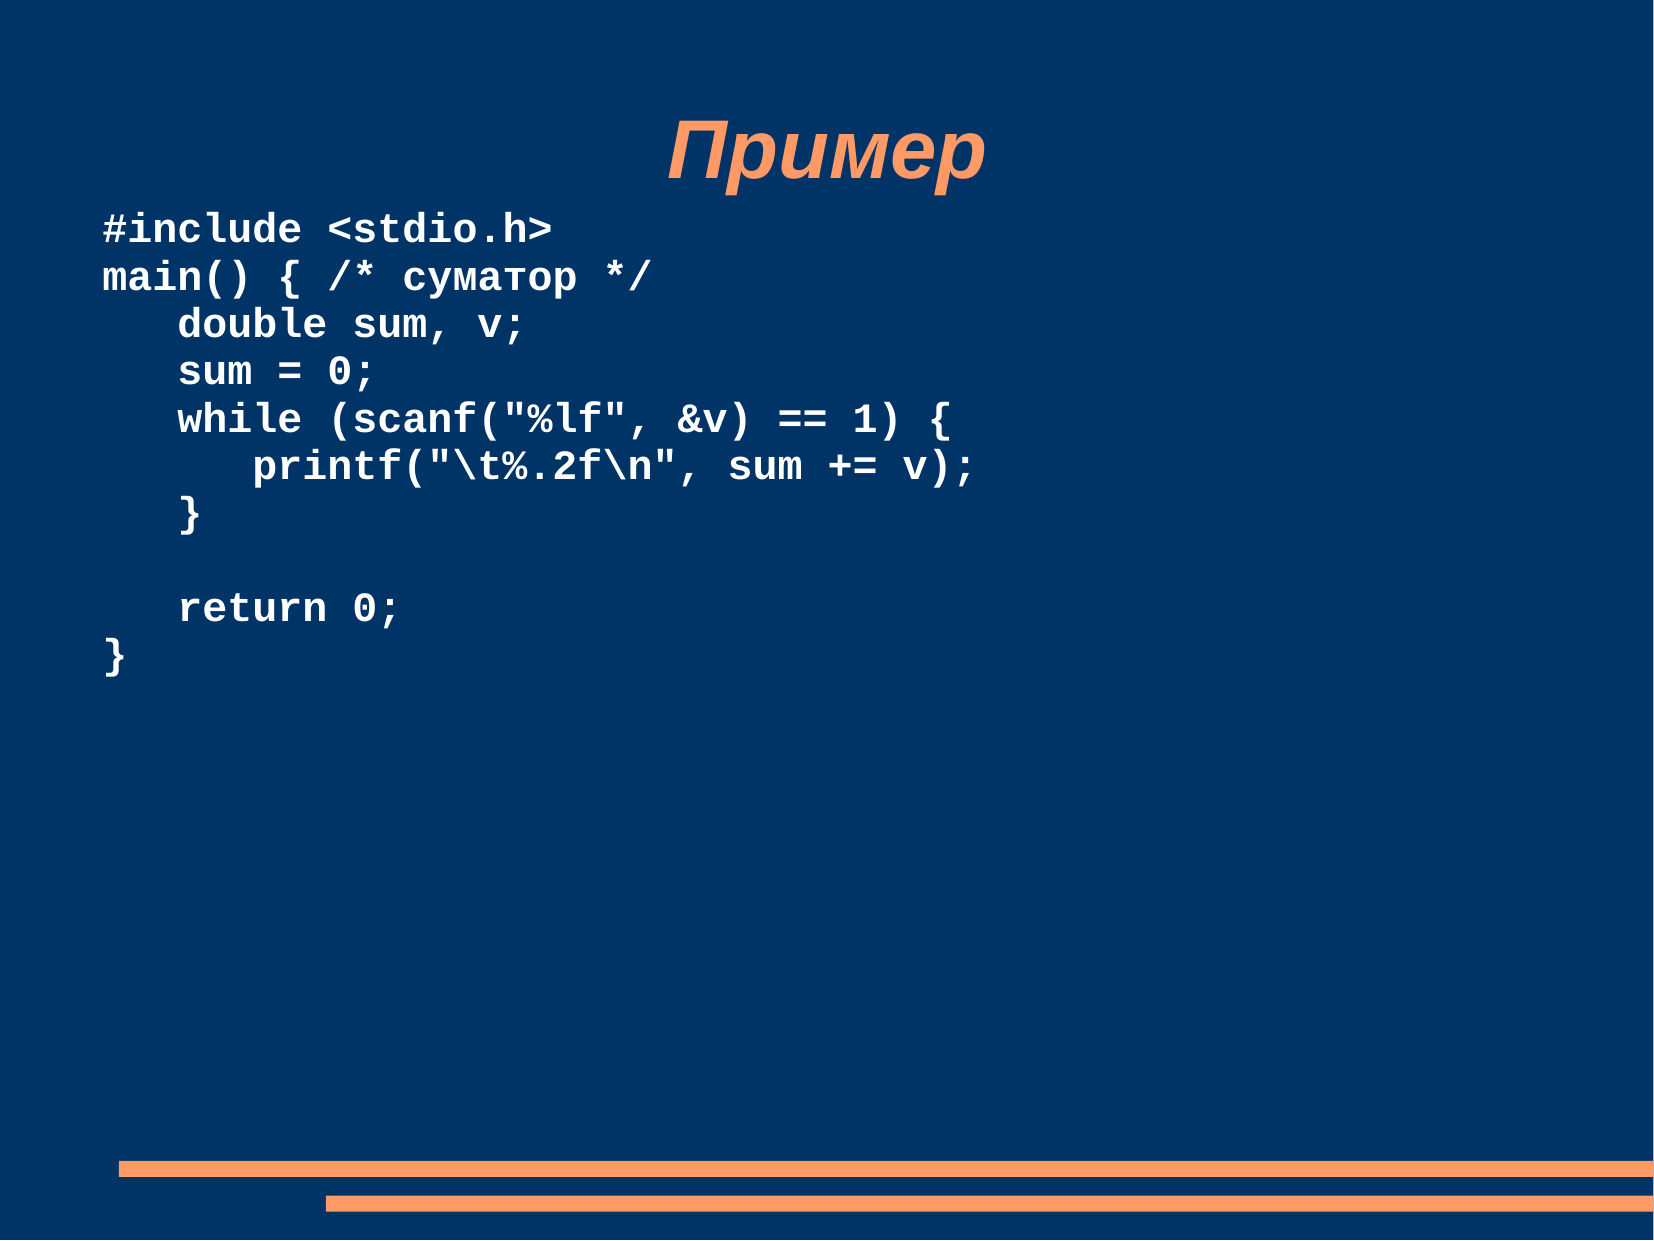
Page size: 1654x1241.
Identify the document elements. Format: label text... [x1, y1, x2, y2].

title Пример [121, 46, 1534, 200]
text_box #include <stdio.h> main() { /* суматор */ double sum, v; sum = 0; while (scanf("%lf", &v) == 1) { printf("\t%.2f\n", sum += v); } return 0; } [87, 200, 1634, 694]
